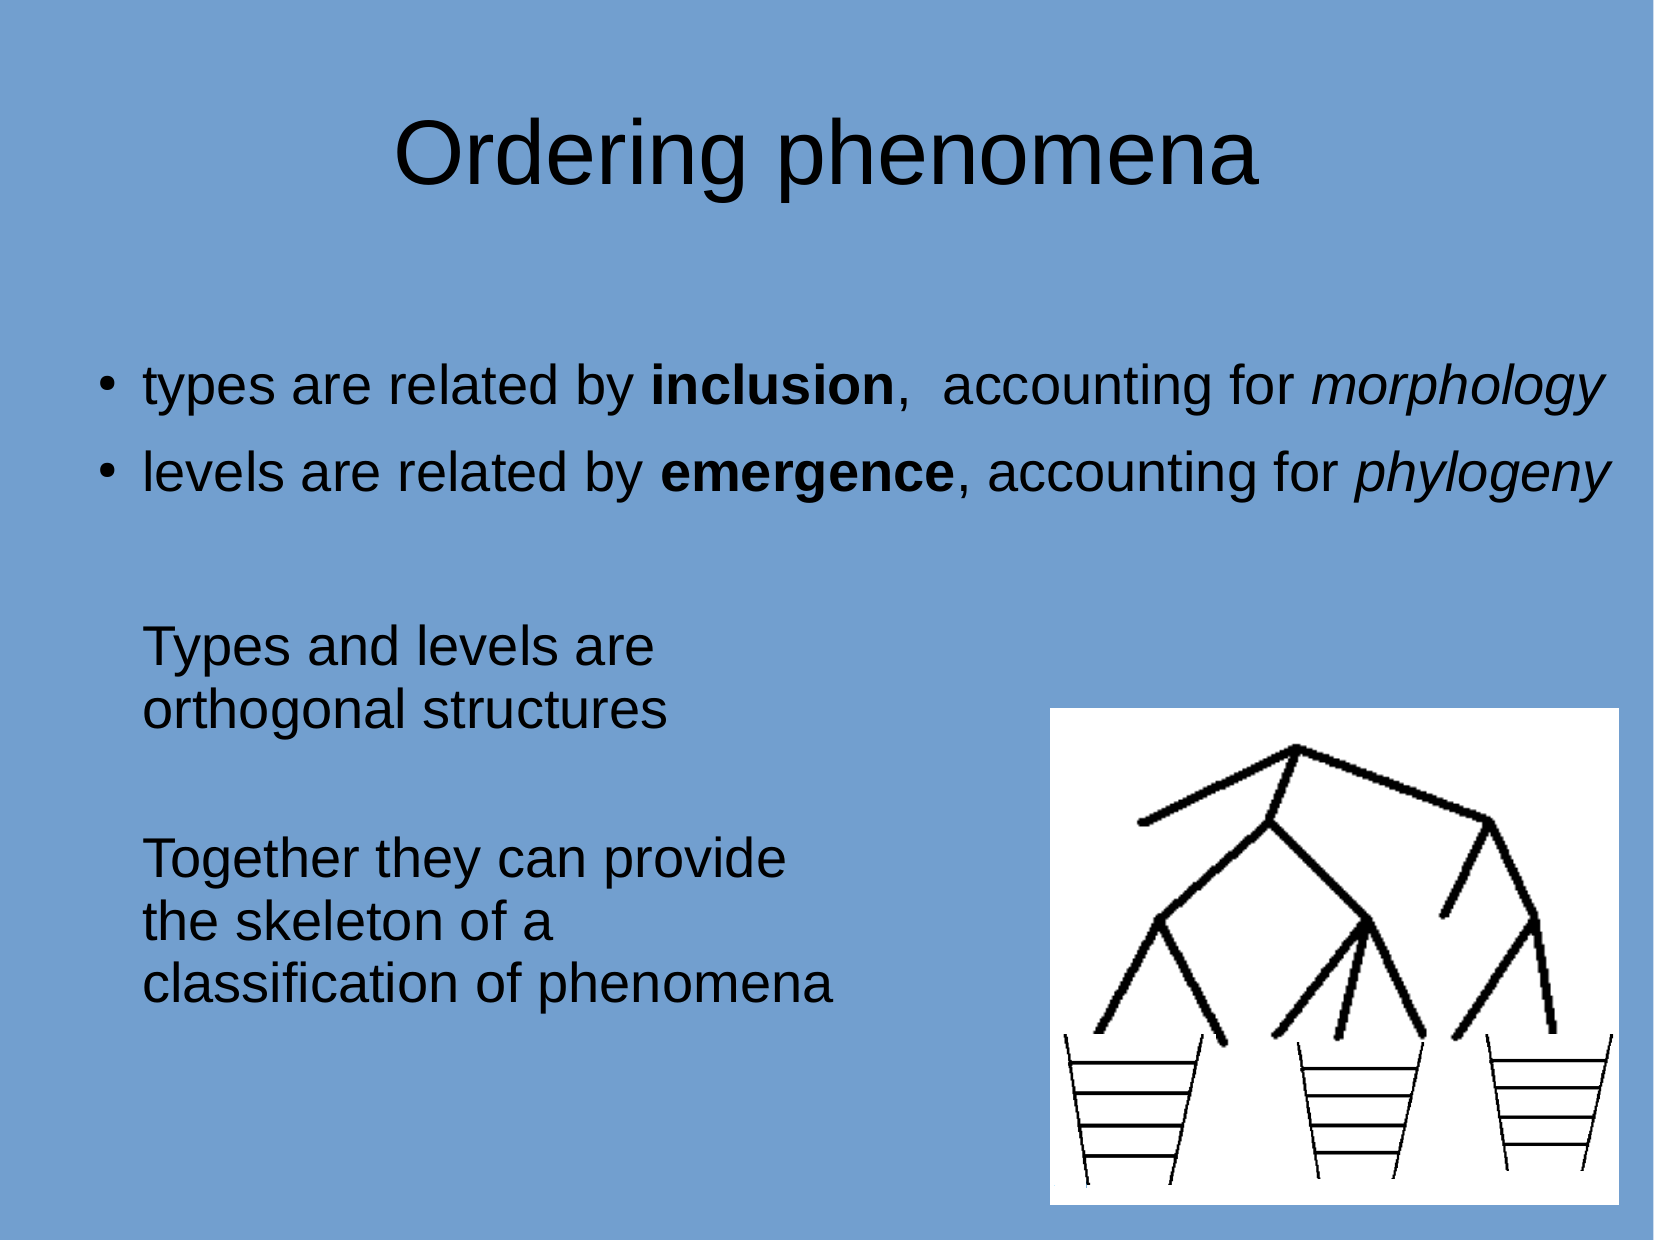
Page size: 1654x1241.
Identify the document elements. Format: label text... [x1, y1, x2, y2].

picture [1050, 708, 1619, 1205]
list types are related by inclusion, accounting for morphology levels are related by emergence, accounting for phylogeny Types and levels are orthogonal structures Together they can provide the skeleton of a classification of phenomena [82, 266, 1642, 1016]
title Ordering phenomena [82, 49, 1571, 257]
